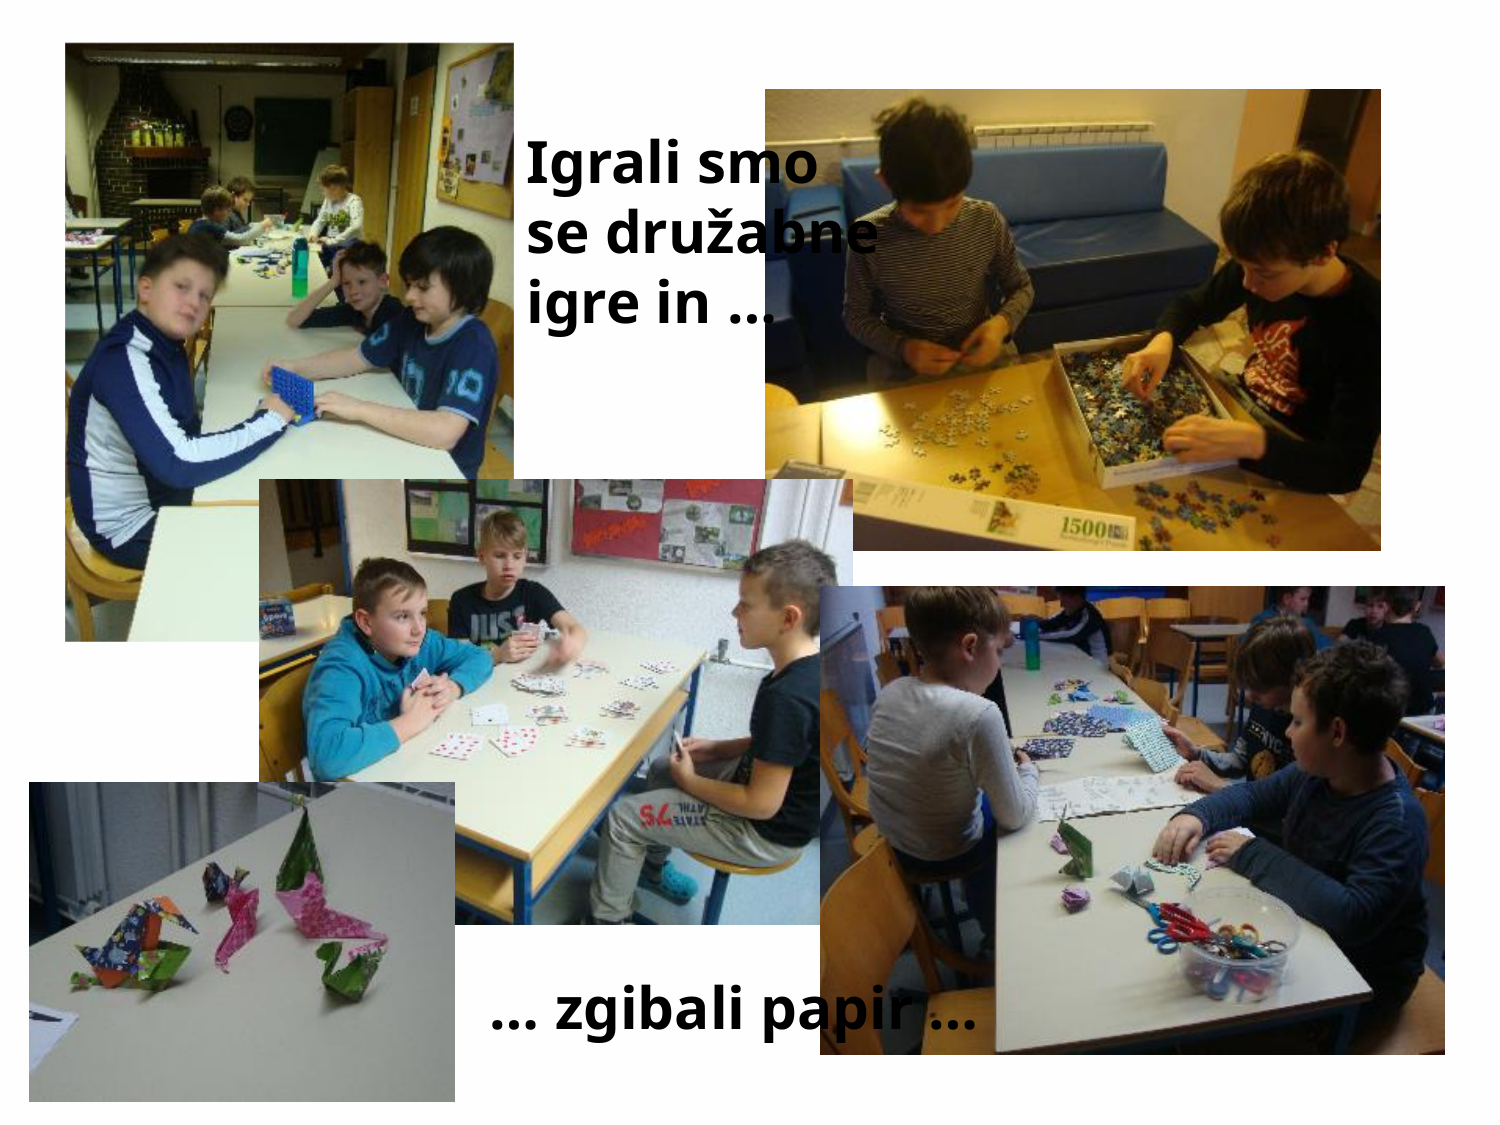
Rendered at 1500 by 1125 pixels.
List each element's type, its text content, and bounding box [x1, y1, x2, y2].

text_box Igrali smo se družabne igre in … [511, 118, 758, 346]
picture [29, 42, 1445, 1102]
text_box … zgibali papir … [466, 964, 804, 1050]
